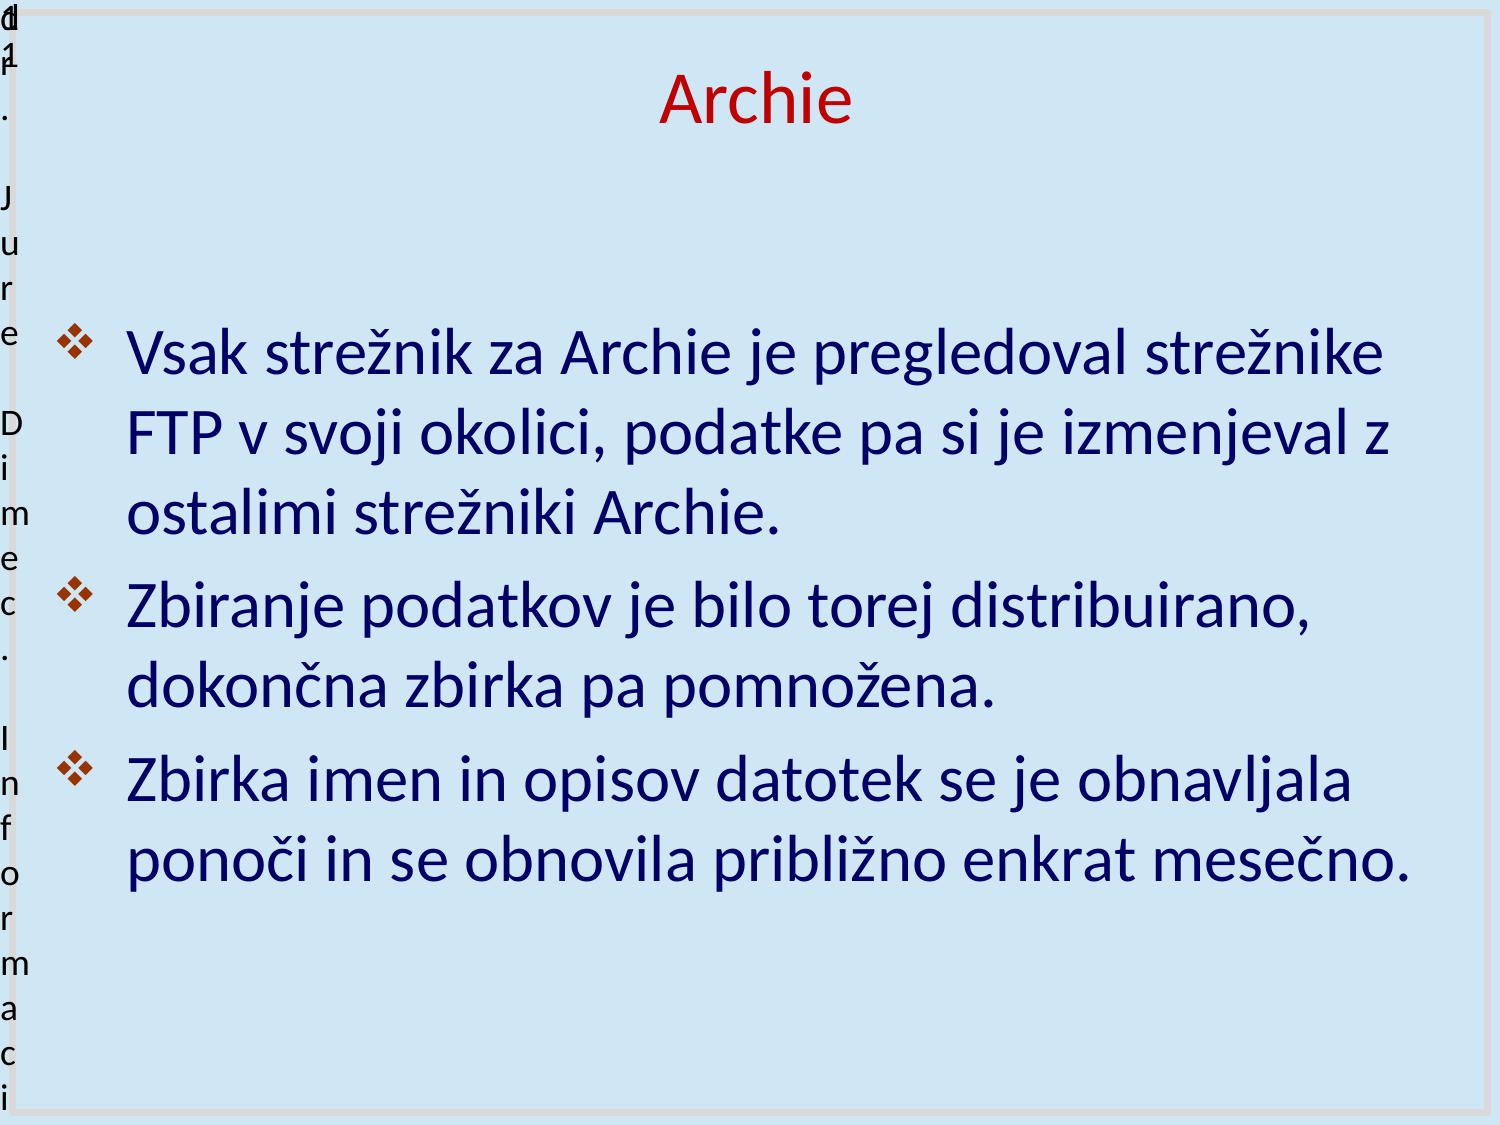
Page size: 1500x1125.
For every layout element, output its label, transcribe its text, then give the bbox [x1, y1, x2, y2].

list Vsak strežnik za Archie je pregledoval strežnike FTP v svoji okolici, podatke pa si je izmenjeval z ostalimi strežniki Archie. Zbiranje podatkov je bilo torej distribuirano, dokončna zbirka pa pomnožena. Zbirka imen in opisov datotek se je obnavljala ponoči in se obnovila približno enkrat mesečno. [37, 299, 1475, 1050]
title Archie [37, 37, 1475, 150]
